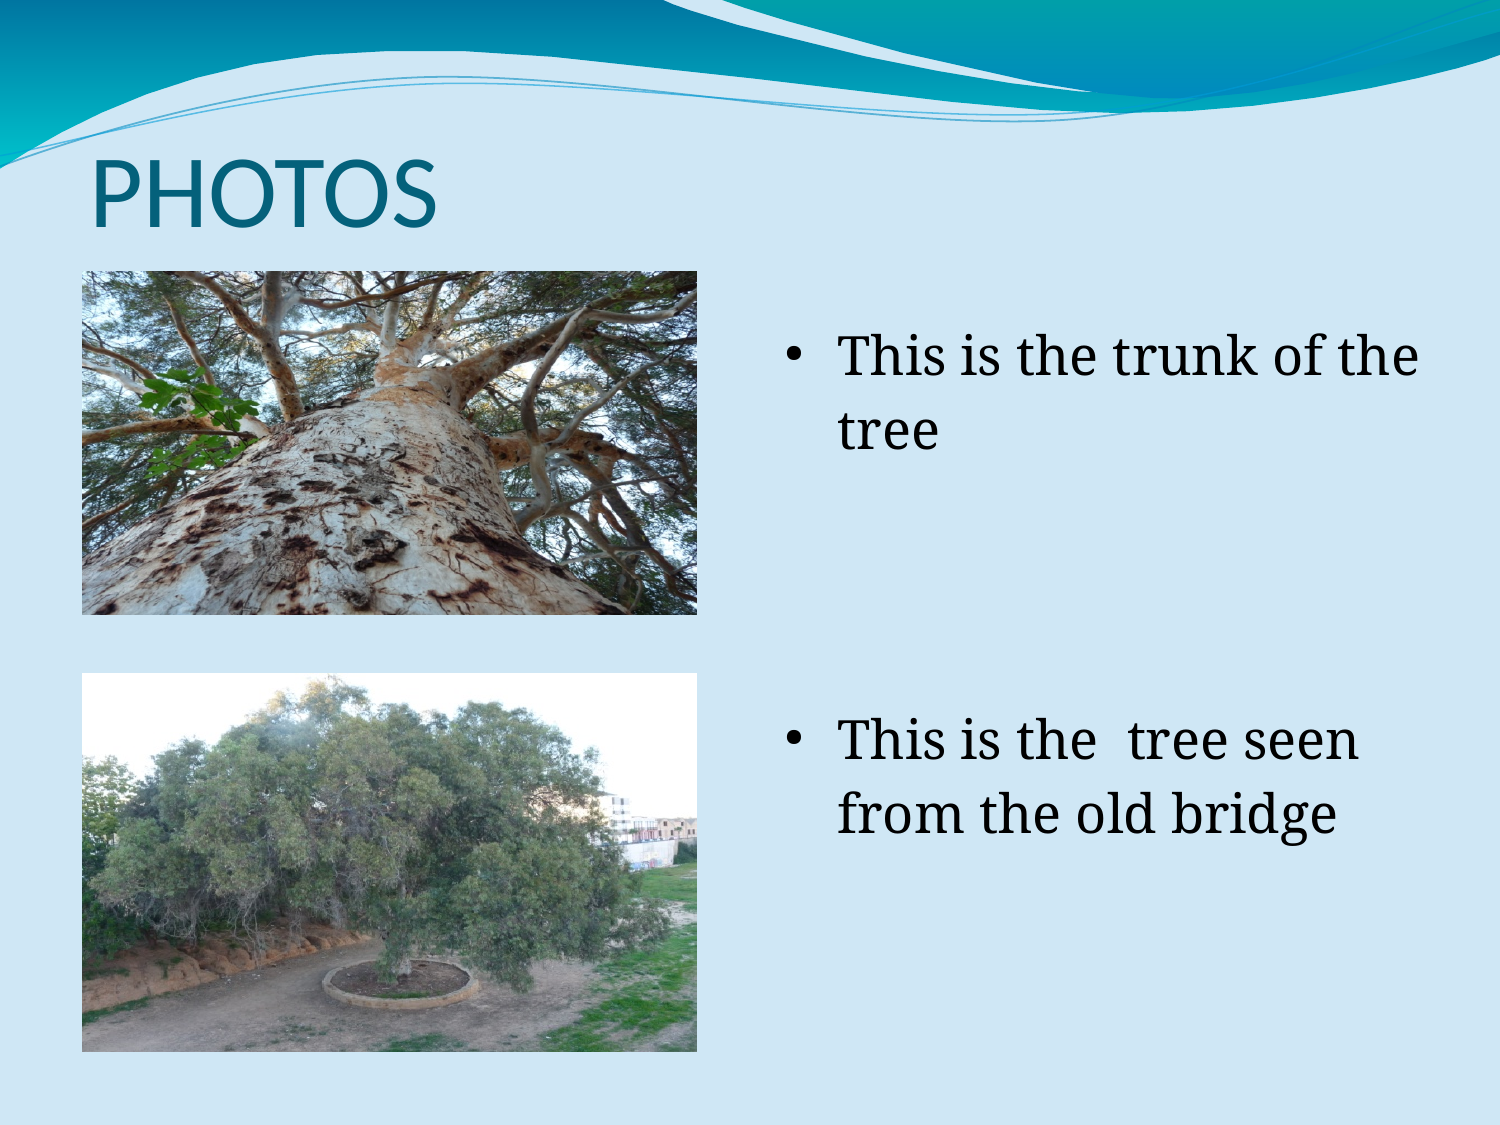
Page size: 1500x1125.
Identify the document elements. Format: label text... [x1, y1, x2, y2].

title PHOTOS [75, 115, 1425, 303]
picture [82, 673, 697, 1052]
list This is the trunk of the tree This is the tree seen from the old bridge [766, 317, 1426, 1038]
picture [82, 271, 697, 616]
